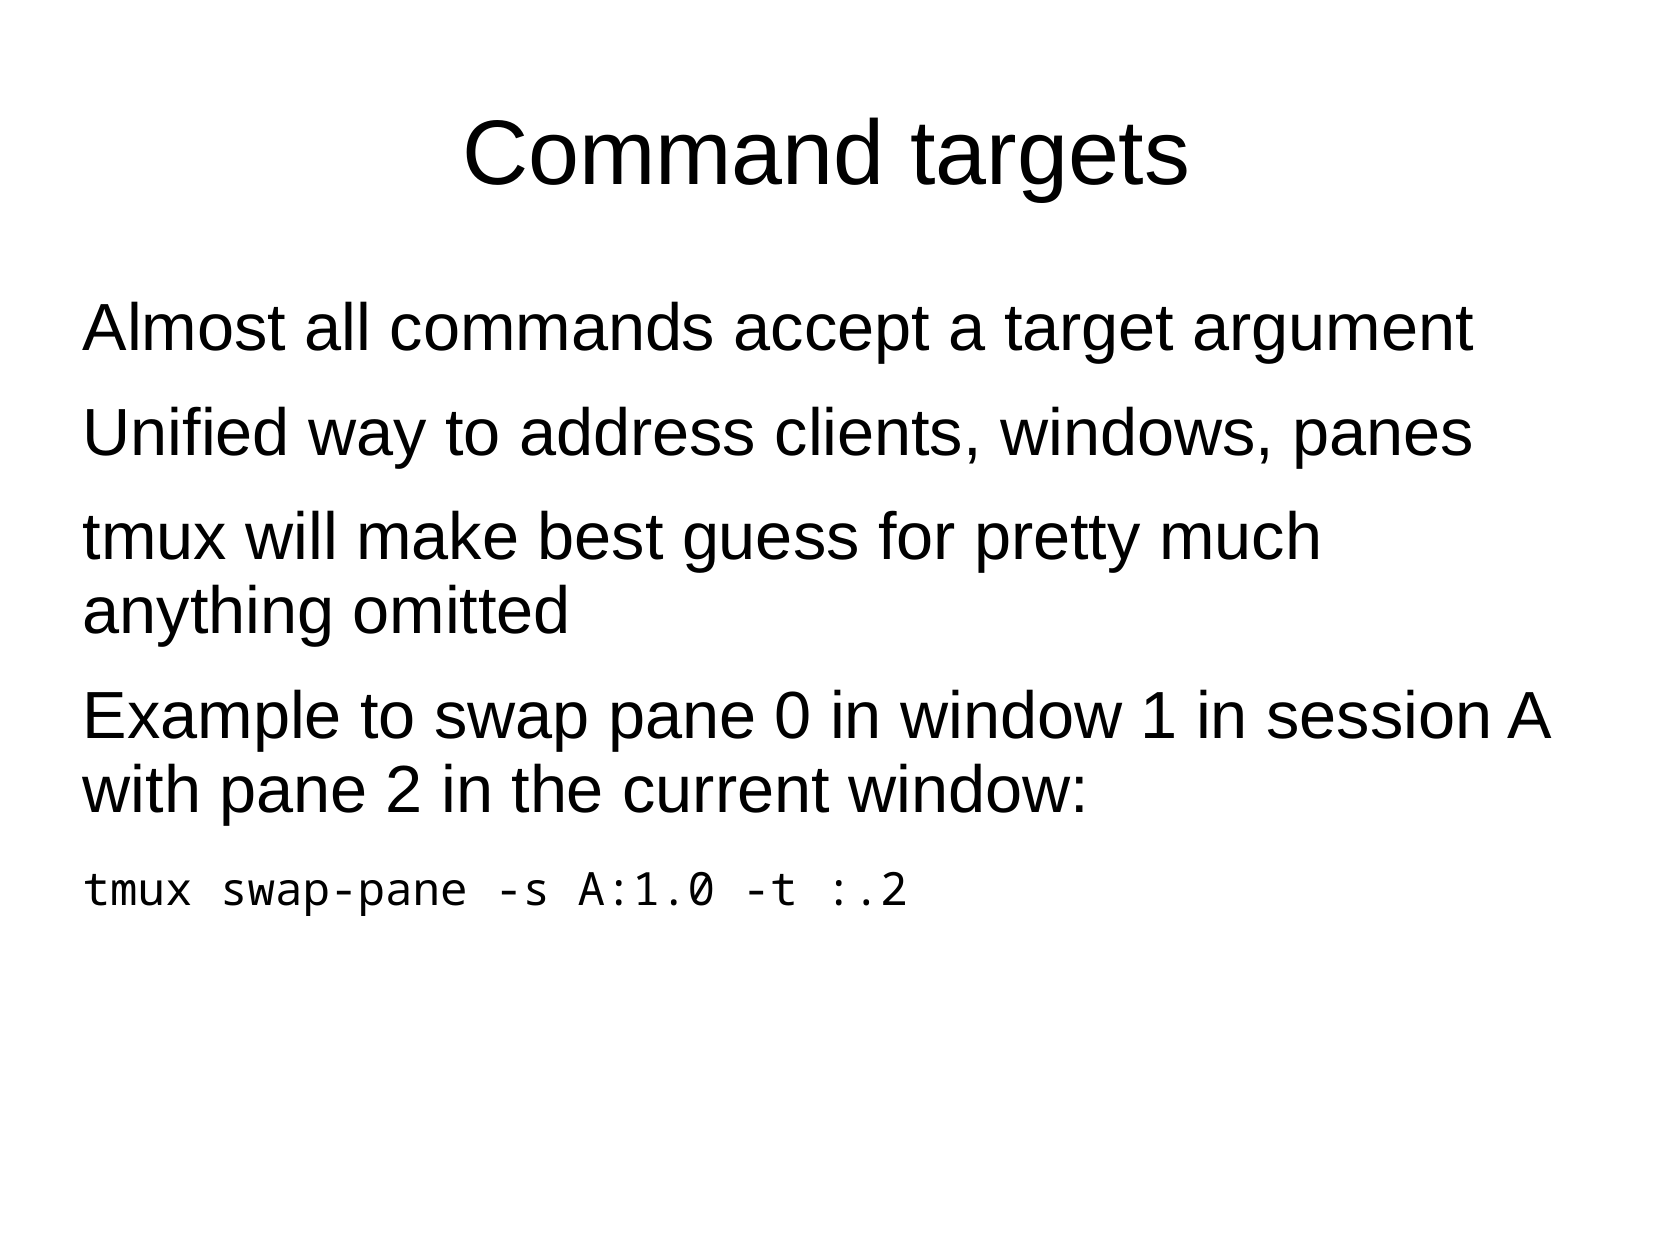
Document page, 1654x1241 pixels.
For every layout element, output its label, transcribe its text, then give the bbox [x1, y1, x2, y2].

title Command targets [82, 49, 1571, 257]
list Almost all commands accept a target argument Unified way to address clients, windows, panes tmux will make best guess for pretty much anything omitted Example to swap pane 0 in window 1 in session A with pane 2 in the current window: tmux swap-pane -s A:1.0 -t :.2 [82, 290, 1571, 1109]
